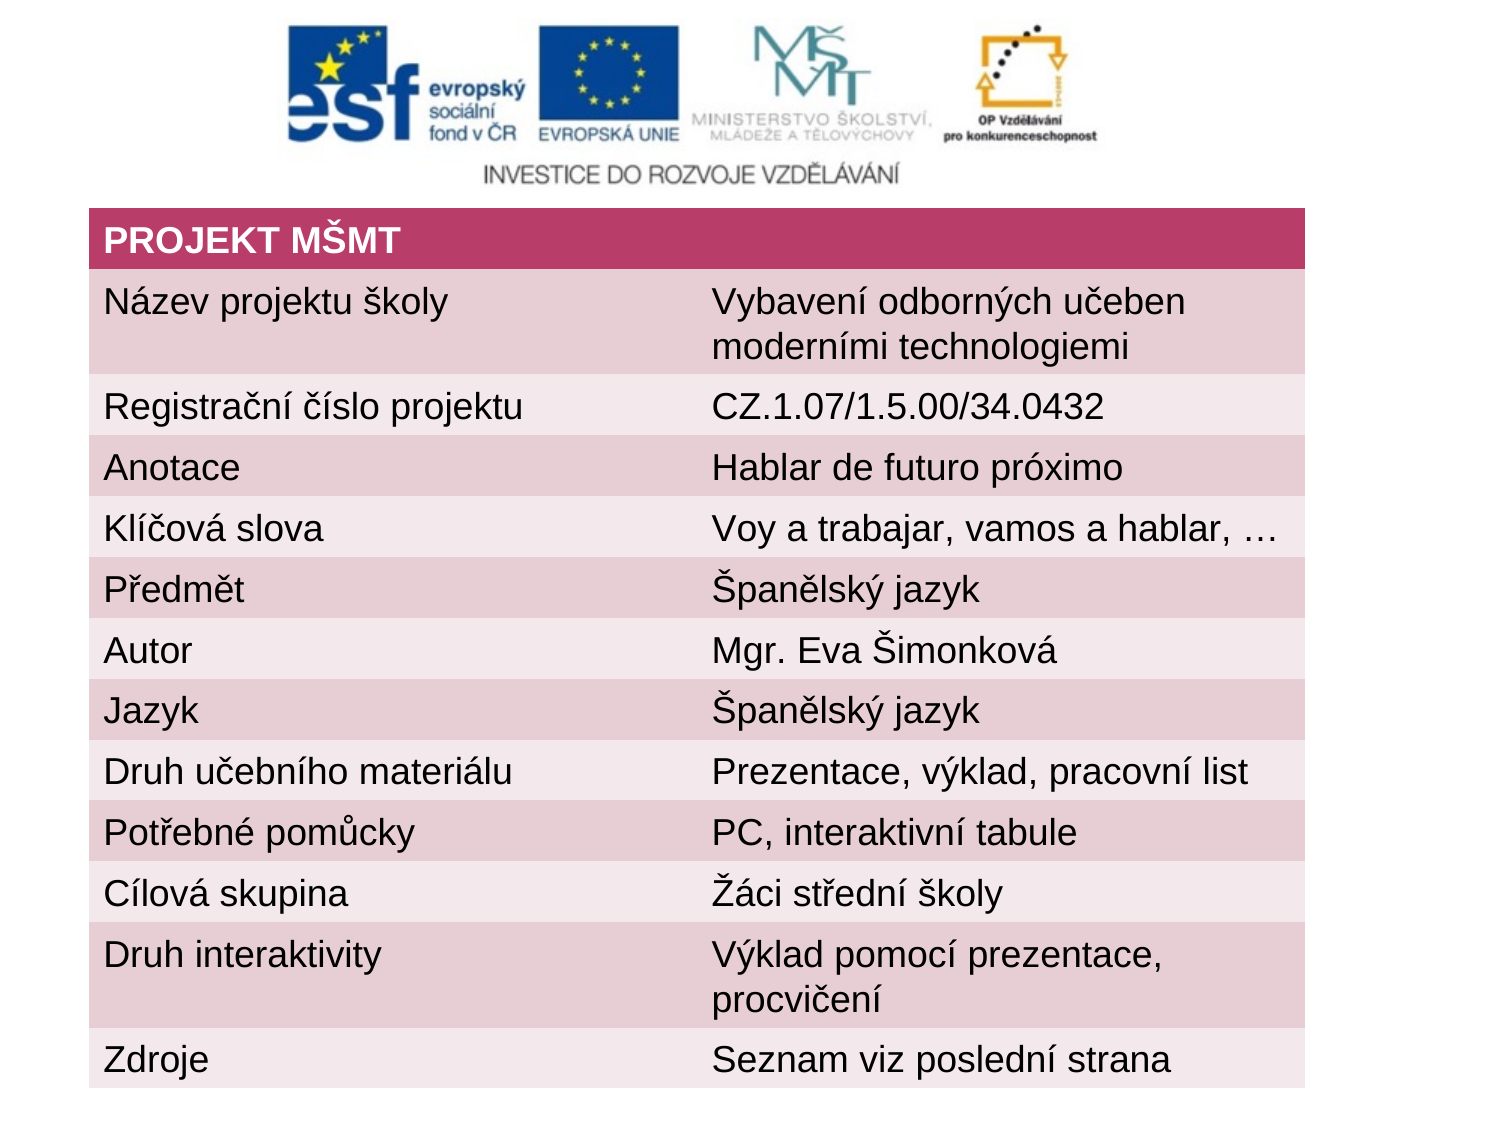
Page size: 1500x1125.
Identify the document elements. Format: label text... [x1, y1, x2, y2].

table_cell Seznam viz poslední strana [697, 1028, 1305, 1088]
table_cell PC, interaktivní tabule [697, 800, 1305, 861]
table_cell Jazyk [89, 679, 697, 740]
table_cell Zdroje [89, 1028, 697, 1088]
table_cell Španělský jazyk [697, 679, 1305, 740]
table_cell Mgr. Eva Šimonková [697, 618, 1305, 679]
table_cell Prezentace, výklad, pracovní list [697, 740, 1305, 800]
table_cell Klíčová slova [89, 496, 697, 557]
table_cell Vybavení odborných učeben moderními technologiemi [697, 269, 1305, 374]
table_cell Název projektu školy [89, 269, 697, 374]
table_cell Druh učebního materiálu [89, 740, 697, 800]
table_cell Španělský jazyk [697, 557, 1305, 618]
table_cell Anotace [89, 435, 697, 496]
table_cell CZ.1.07/1.5.00/34.0432 [697, 374, 1305, 435]
table_cell Hablar de futuro próximo [697, 435, 1305, 496]
table_cell Předmět [89, 557, 697, 618]
table_cell Autor [89, 618, 697, 679]
picture [277, 18, 1108, 197]
table_cell Výklad pomocí prezentace, procvičení [697, 922, 1305, 1028]
table_cell Cílová skupina [89, 861, 697, 922]
table_cell Registrační číslo projektu [89, 374, 697, 435]
table_header PROJEKT MŠMT [89, 208, 697, 269]
table_cell Potřebné pomůcky [89, 800, 697, 861]
table_cell Žáci střední školy [697, 861, 1305, 922]
table_cell Voy a trabajar, vamos a hablar, … [697, 496, 1305, 557]
table_cell Druh interaktivity [89, 922, 697, 1028]
table_header [697, 208, 1305, 269]
